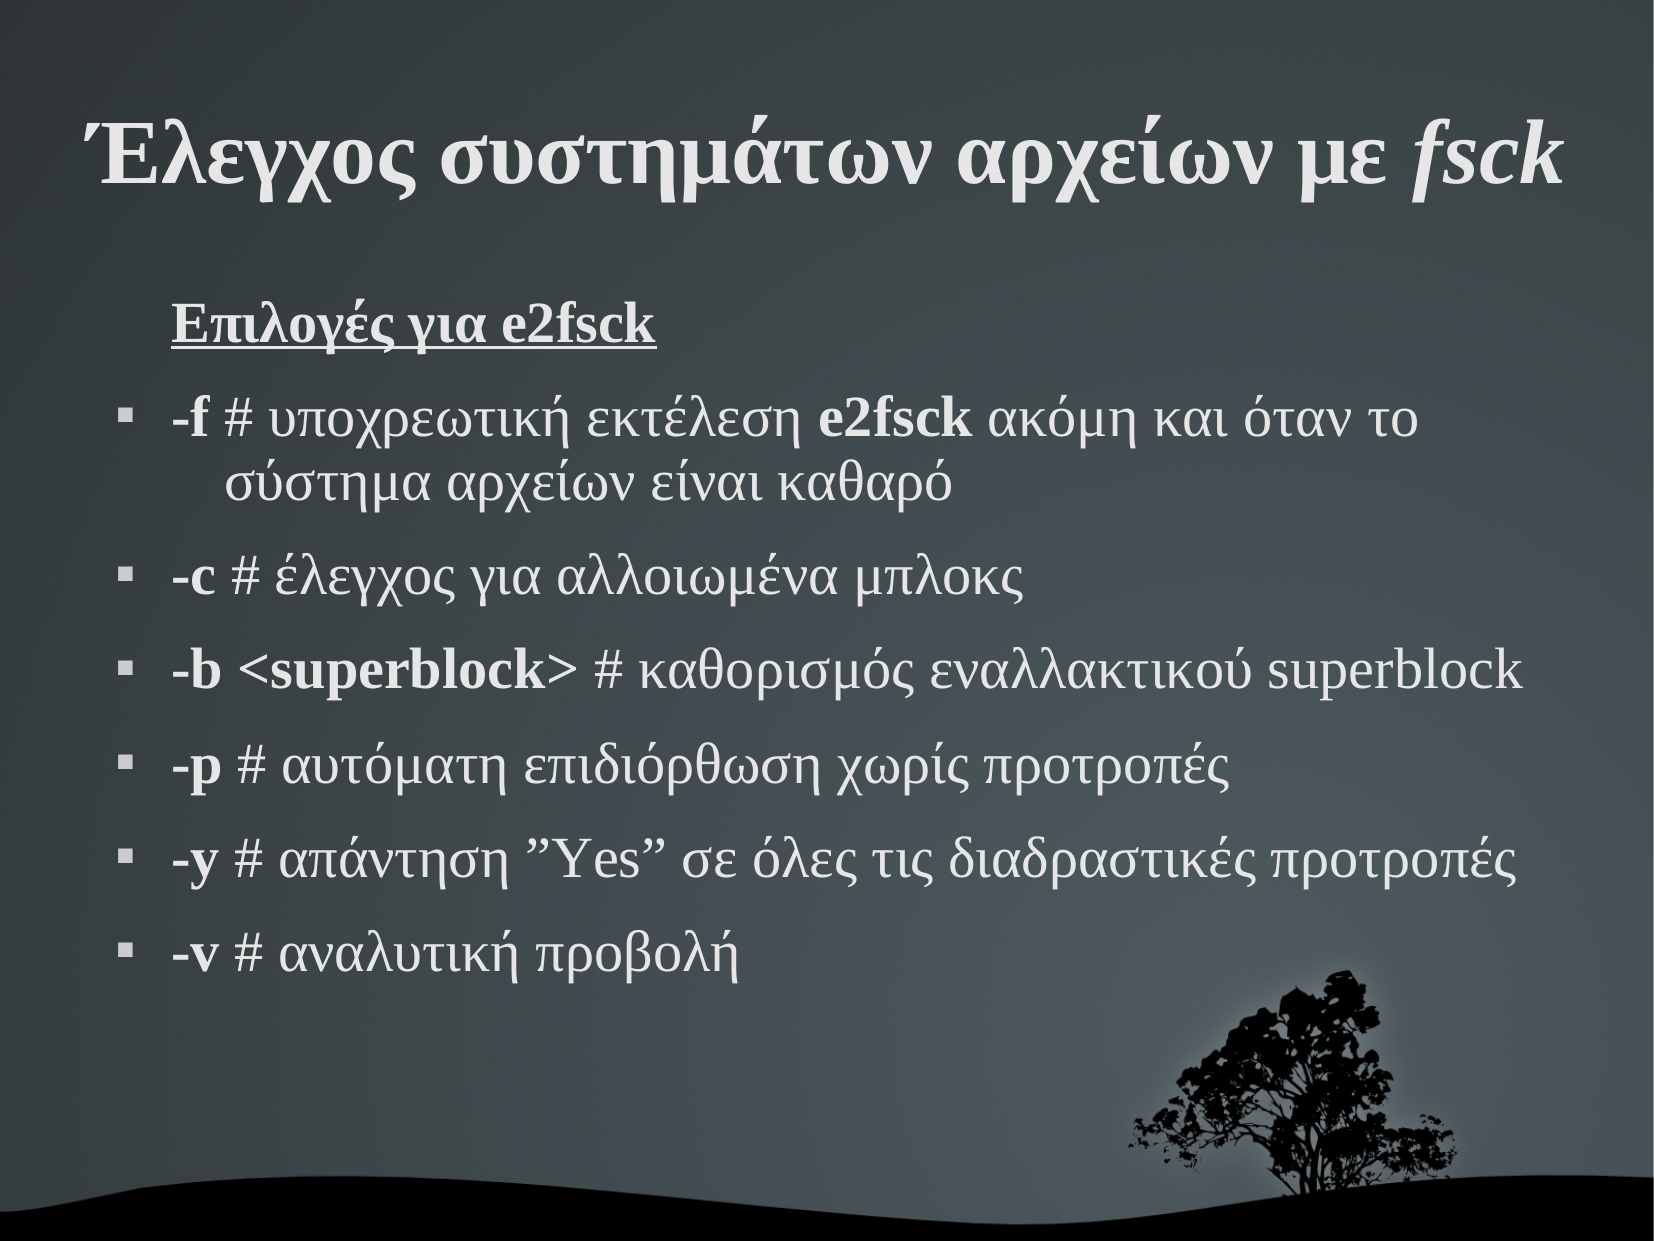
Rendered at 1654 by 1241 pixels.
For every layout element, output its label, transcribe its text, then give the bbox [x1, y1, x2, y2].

picture [0, 0, 1654, 1241]
title Έλεγχος συστημάτων αρχείων με fsck [82, 49, 1572, 257]
list Επιλογές για e2fsck -f # υποχρεωτική εκτέλεση e2fsck ακόμη και όταν το σύστημα αρχείων είναι καθαρό -c # έλεγχος για αλλοιωμένα μπλοκς -b <superblock> # καθορισμός εναλλακτικού superblock -p # αυτόματη επιδιόρθωση χωρίς προτροπές -y # απάντηση ”Yes” σε όλες τις διαδραστικές προτροπές -v # αναλυτική προβολή [82, 290, 1571, 1109]
